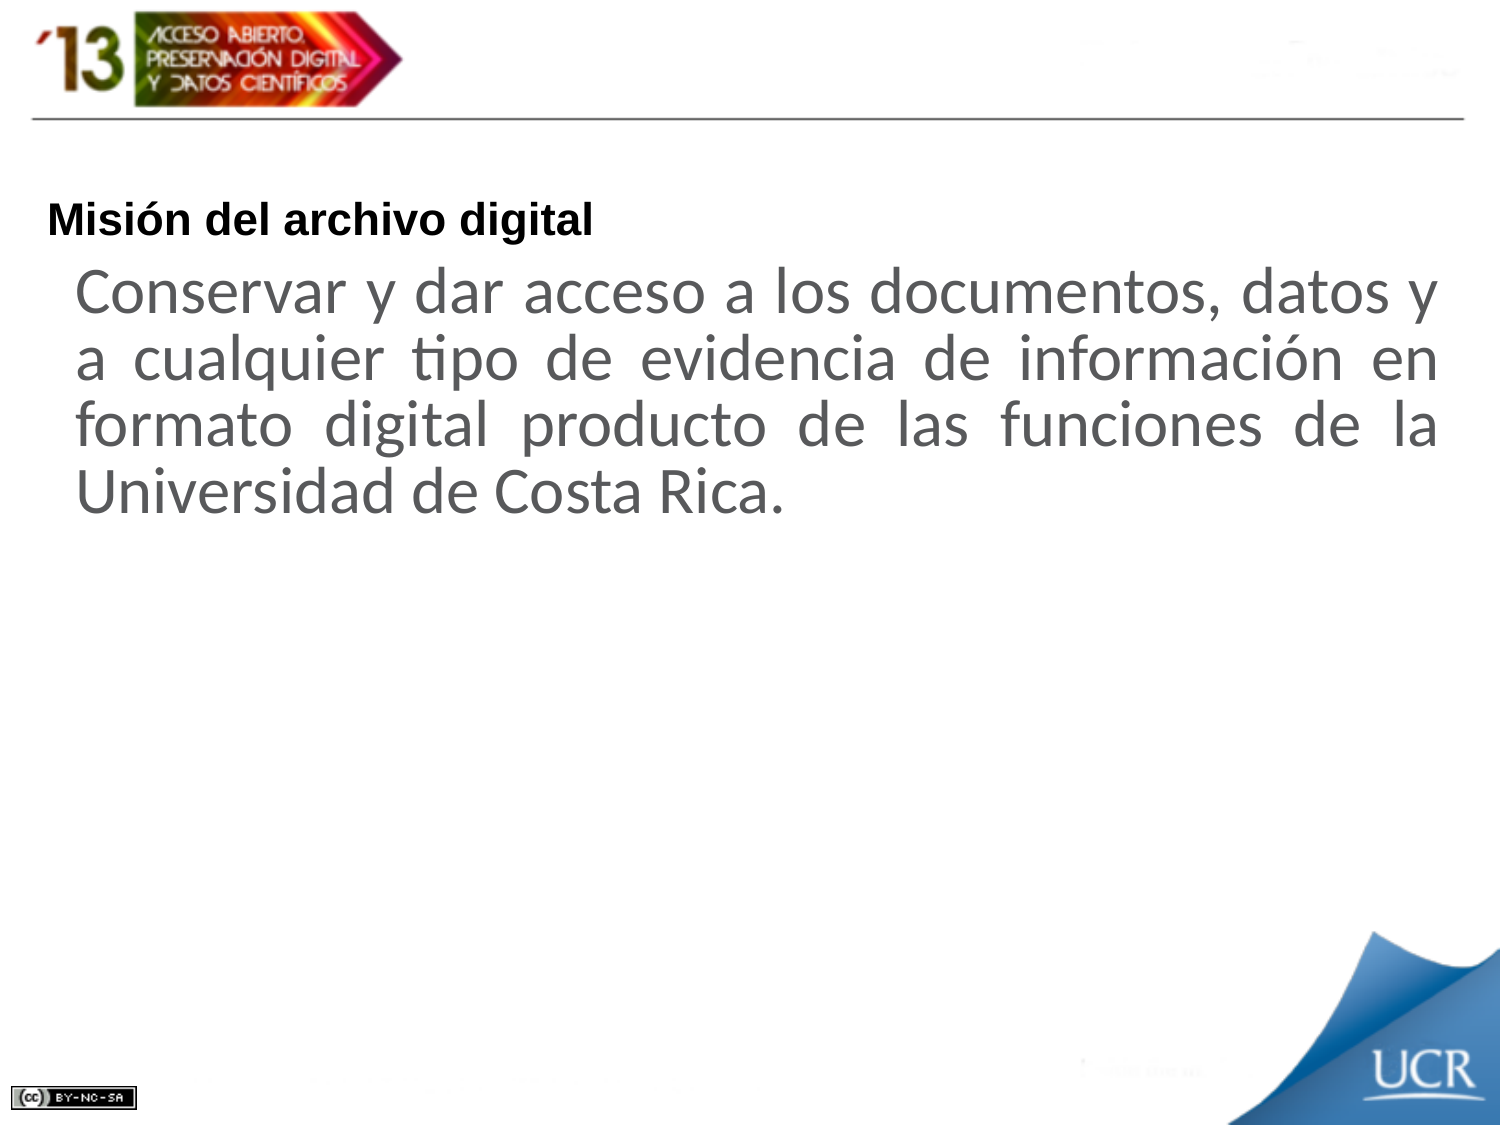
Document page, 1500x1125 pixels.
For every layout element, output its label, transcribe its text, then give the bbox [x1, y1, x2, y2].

title Misión del archivo digital [32, 119, 1382, 308]
picture [0, 0, 1500, 1125]
list Conservar y dar acceso a los documentos, datos y a cualquier tipo de evidencia de información en formato digital producto de las funciones de la Universidad de Costa Rica. [75, 263, 1441, 674]
